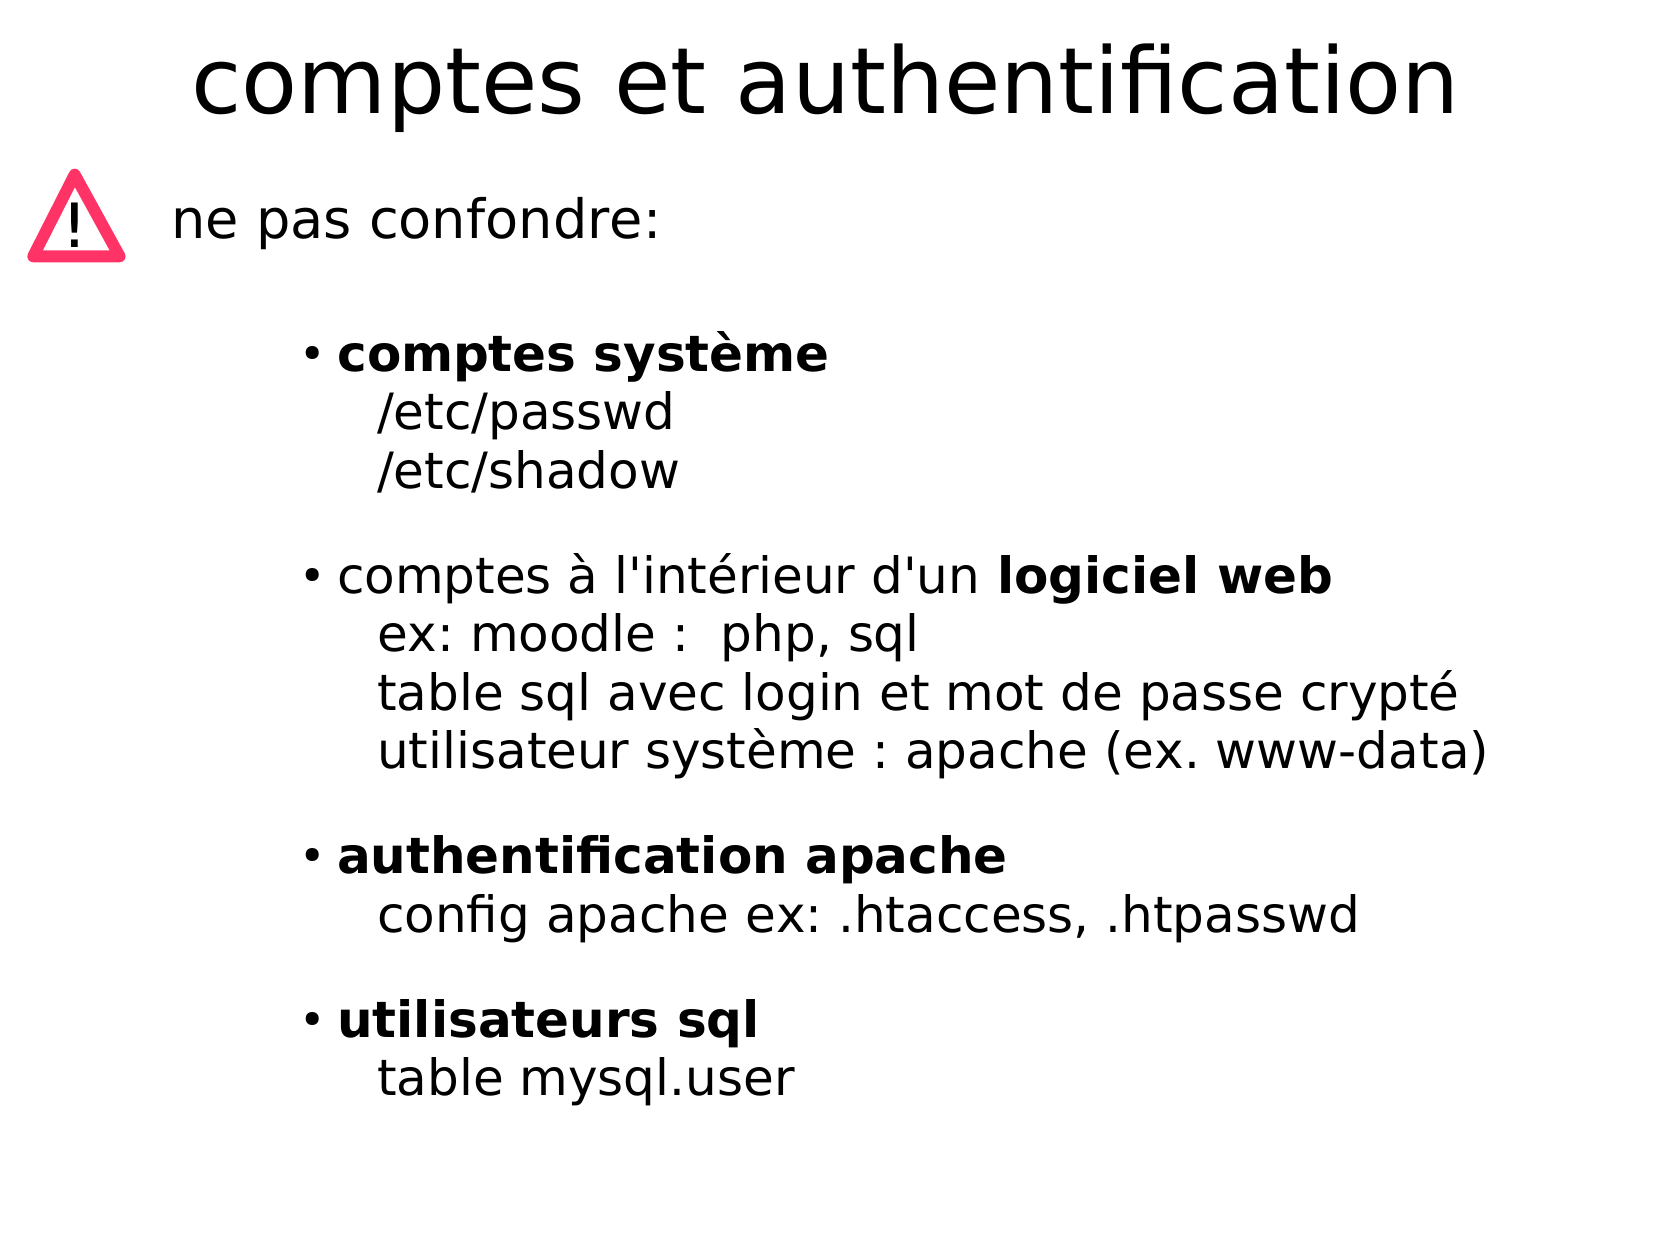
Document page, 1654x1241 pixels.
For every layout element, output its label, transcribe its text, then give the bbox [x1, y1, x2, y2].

text_box comptes système /etc/passwd /etc/shadow comptes à l'intérieur d'un logiciel web ex: moodle : php, sql table sql avec login et mot de passe crypté utilisateur système : apache (ex. www-data) authentification apache config apache ex: .htaccess, .htpasswd utilisateurs sql table mysql.user [303, 325, 1491, 1166]
text_box ! [54, 190, 96, 263]
text_box [96, 213, 120, 257]
text_box [33, 215, 54, 257]
text_box ne pas confondre: [171, 188, 663, 252]
text_box [66, 174, 84, 190]
title comptes et authentification [0, 17, 1654, 143]
